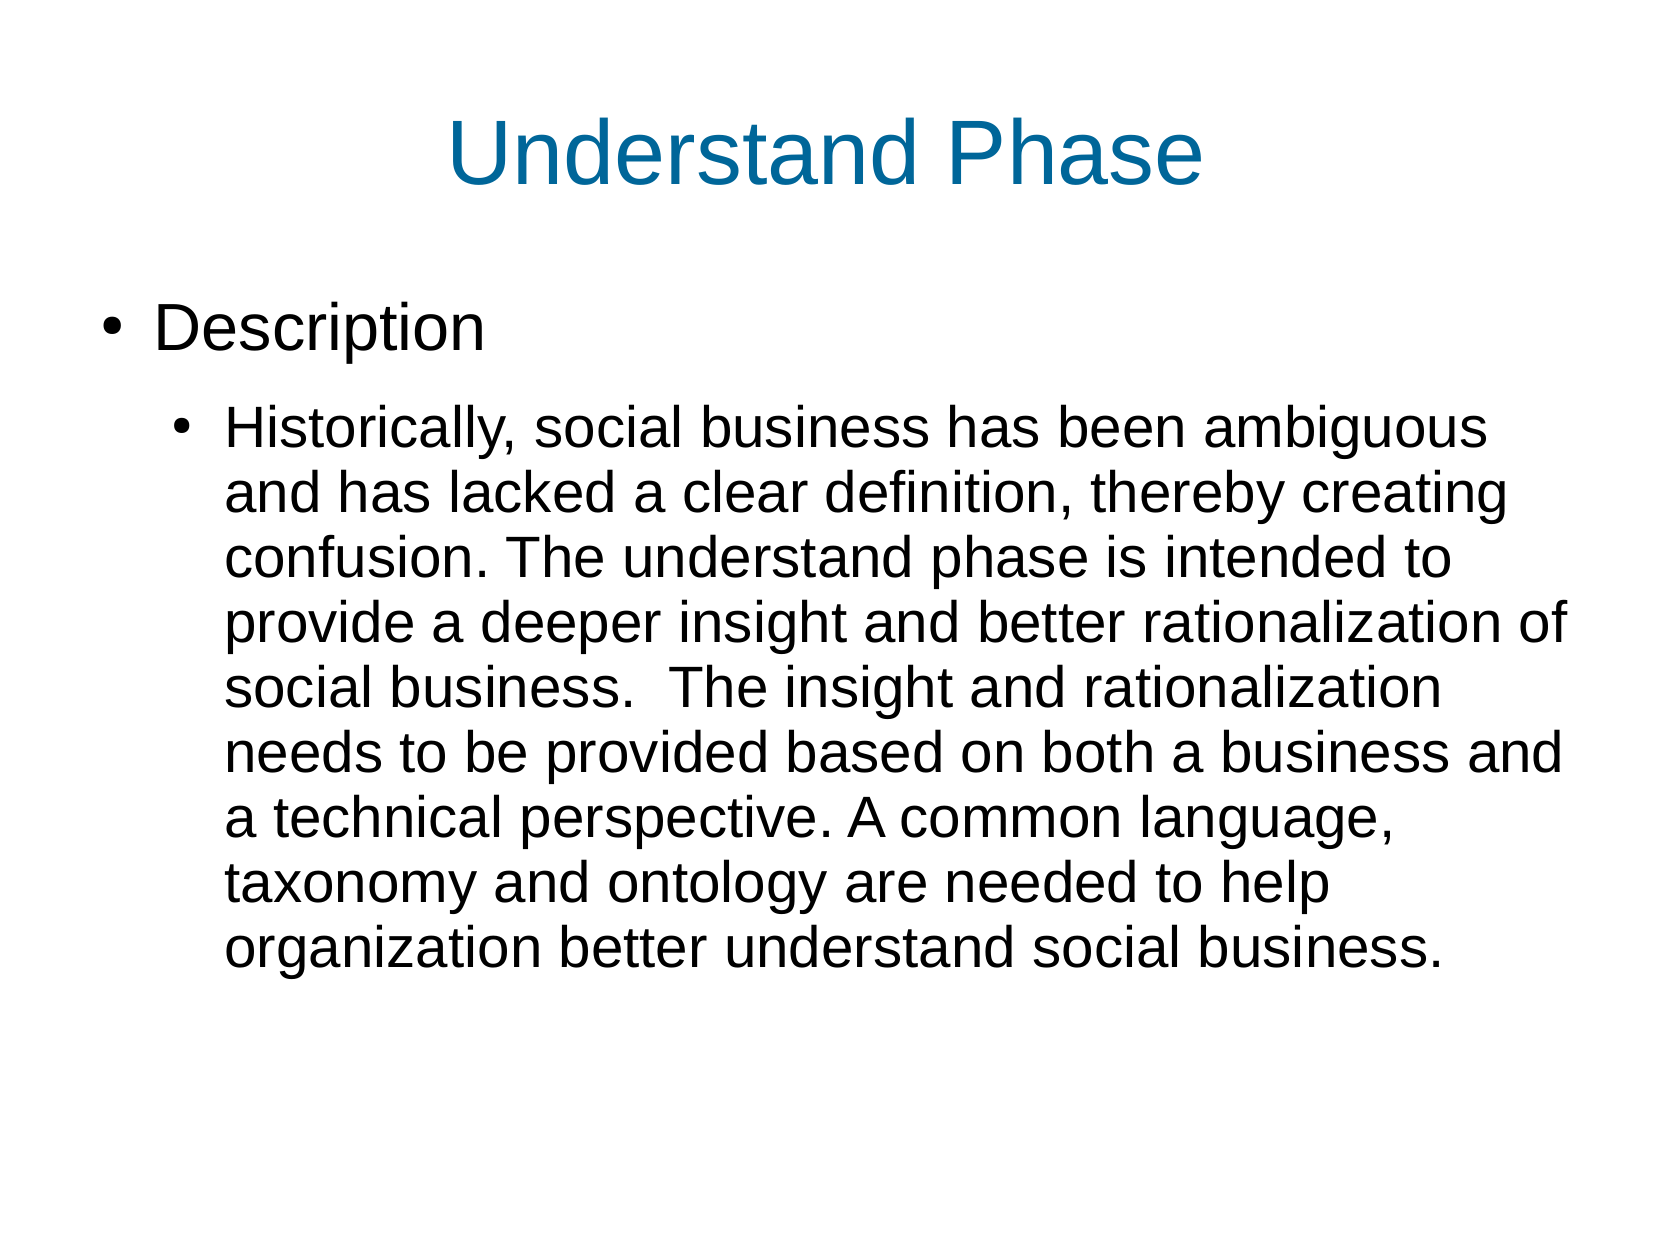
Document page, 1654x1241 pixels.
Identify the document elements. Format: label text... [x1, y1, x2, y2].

list Description Historically, social business has been ambiguous and has lacked a clear definition, thereby creating confusion. The understand phase is intended to provide a deeper insight and better rationalization of social business. The insight and rationalization needs to be provided based on both a business and a technical perspective. A common language, taxonomy and ontology are needed to help organization better understand social business. [82, 290, 1571, 1094]
title Understand Phase [82, 56, 1571, 250]
